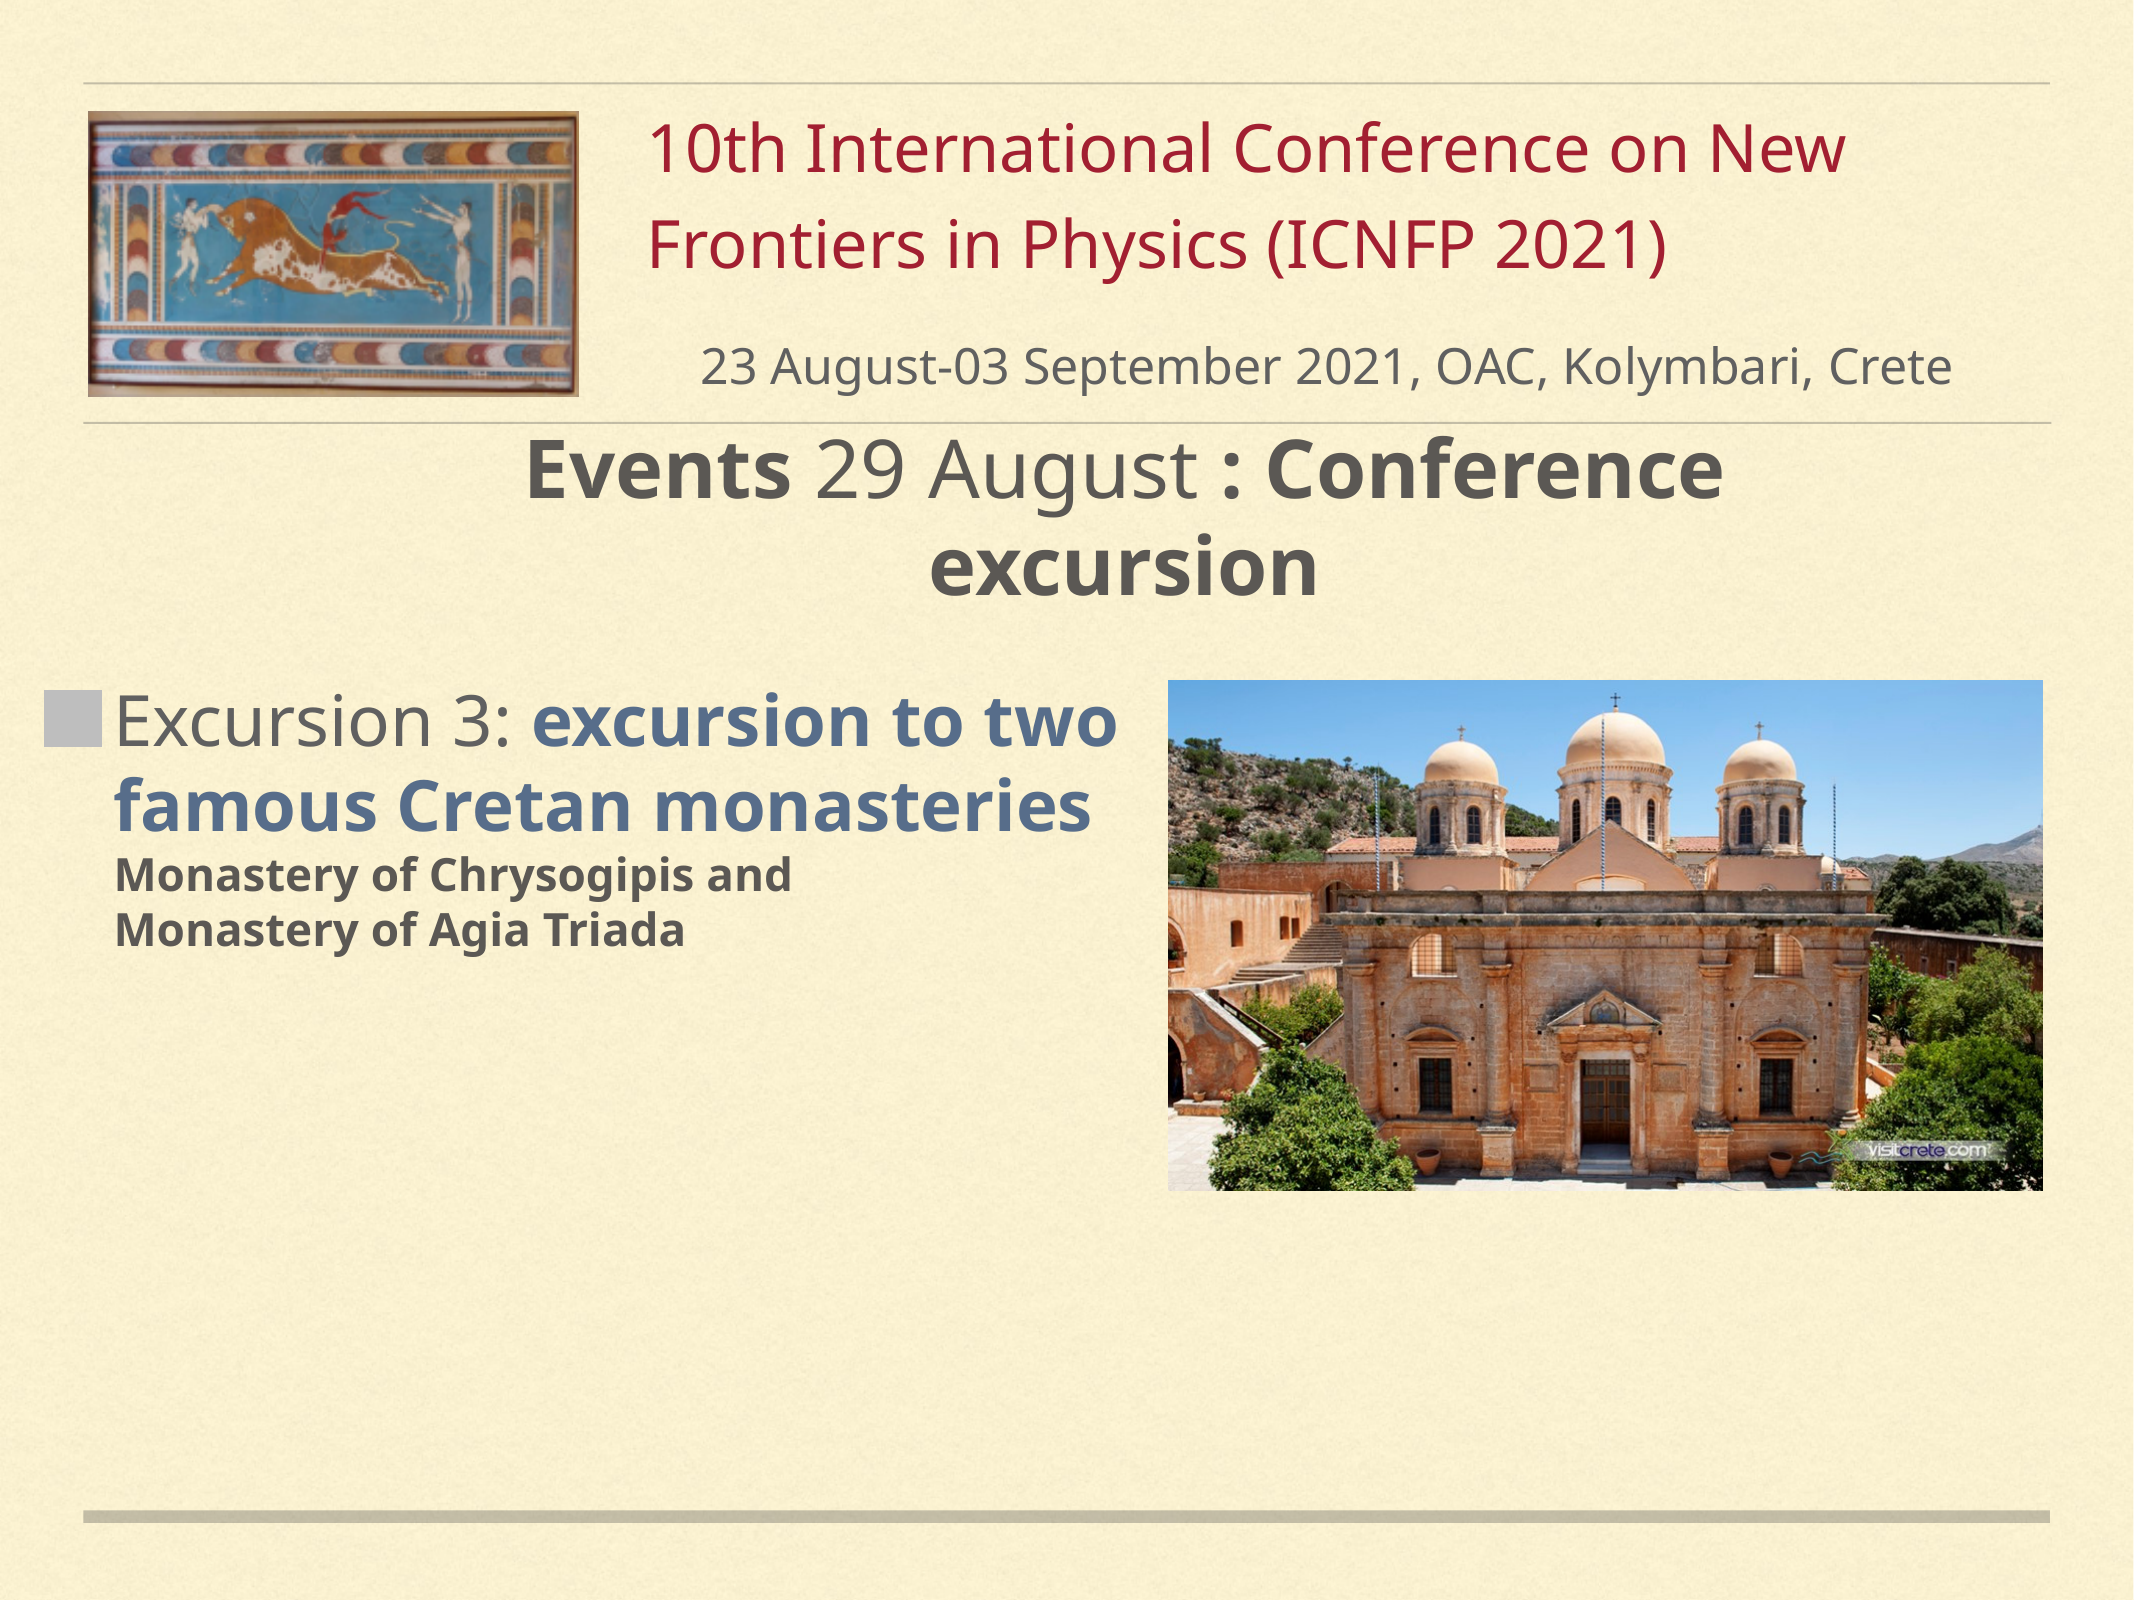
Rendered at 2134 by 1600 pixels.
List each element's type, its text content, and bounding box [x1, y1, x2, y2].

text_box 23 August-03 September 2021, OAC, Kolymbari, Crete [520, 326, 2134, 403]
picture [0, 0, 2134, 1600]
title 10th International Conference on New Frontiers in Physics (ICNFP 2021) [638, 66, 2130, 305]
list Excursion 3: excursion to two famous Cretan monasteries Monastery of Chrysogipis and Monastery of Agia Triada [36, 667, 1187, 1495]
text_box Events 29 August : Conference excursion [449, 408, 1801, 621]
